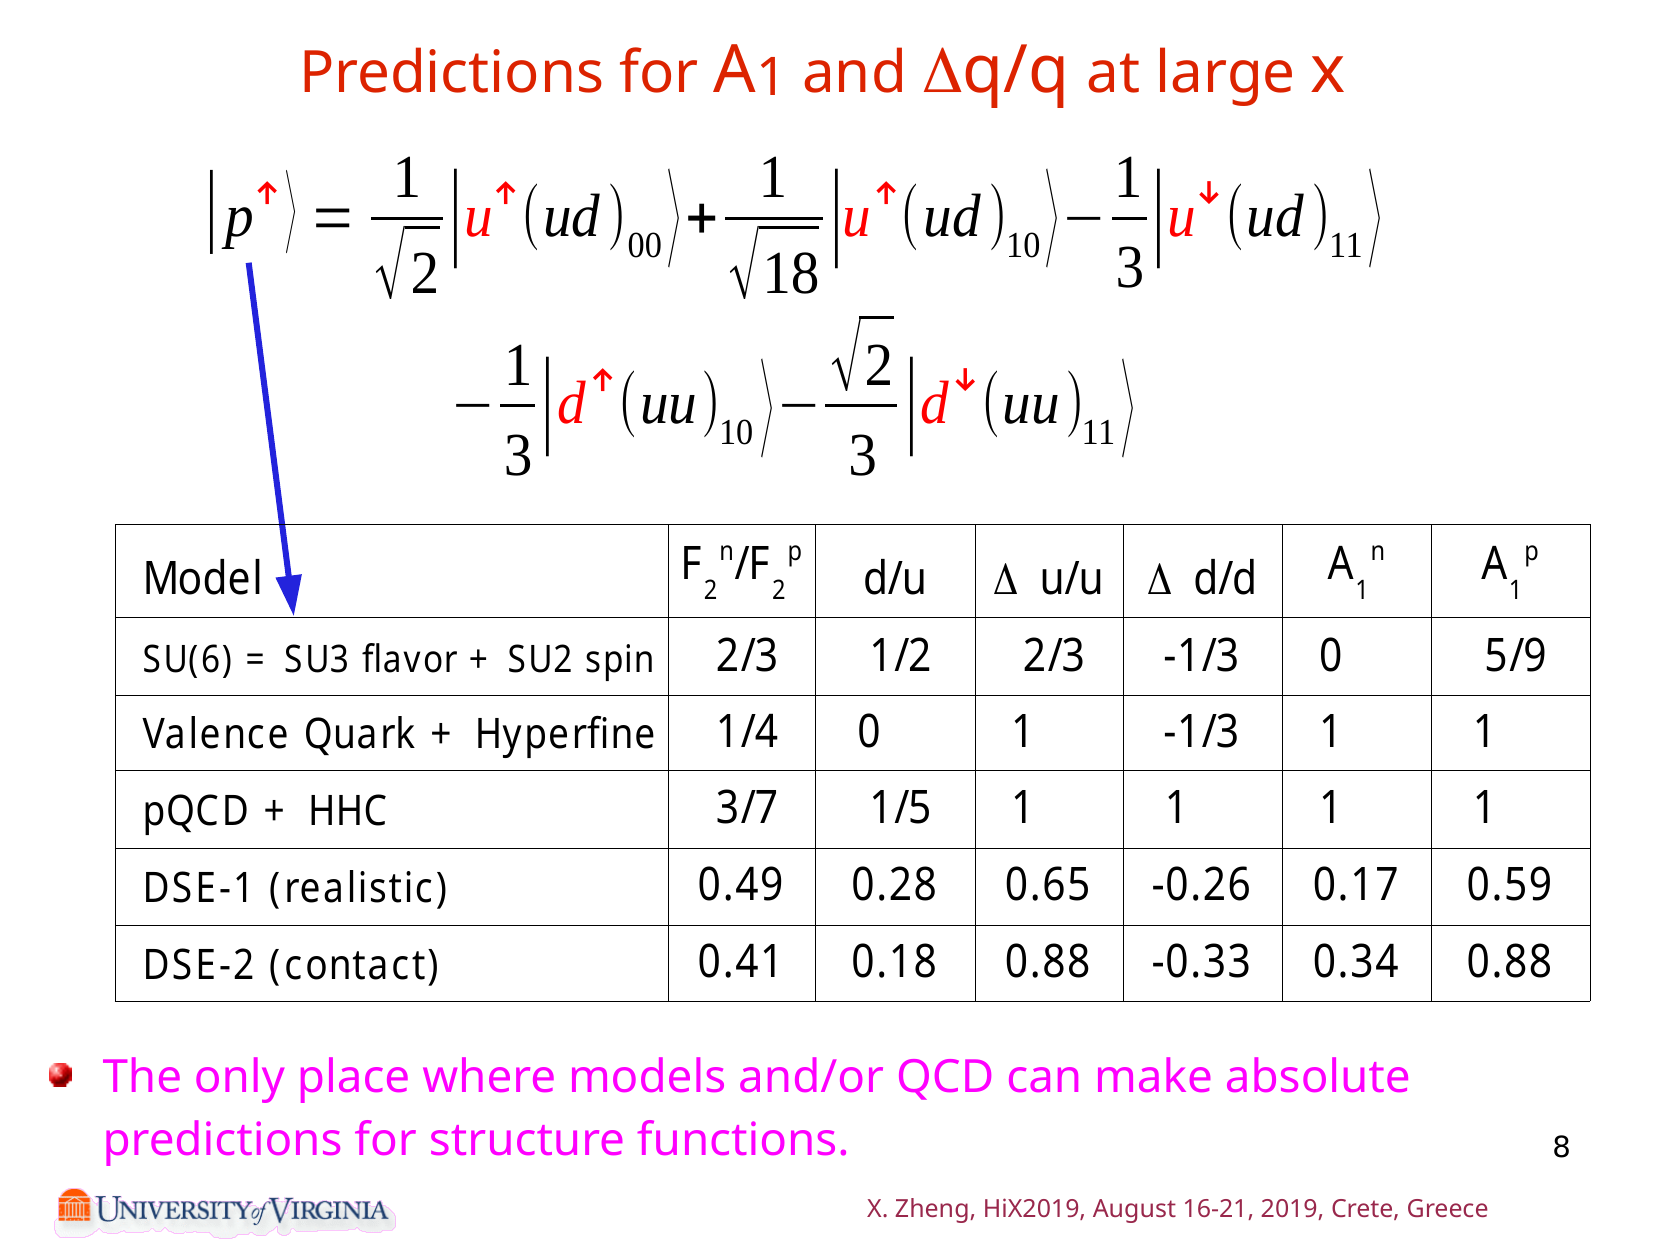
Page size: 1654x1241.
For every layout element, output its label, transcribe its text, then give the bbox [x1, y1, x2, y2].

chart [114, 524, 1592, 1004]
picture [35, 1172, 409, 1241]
title Predictions for A1 and Dq/q at large x [68, 15, 1577, 119]
list The only place where models and/or QCD can make absolute predictions for structure functions. [31, 1043, 1625, 1172]
chart [193, 132, 1390, 493]
